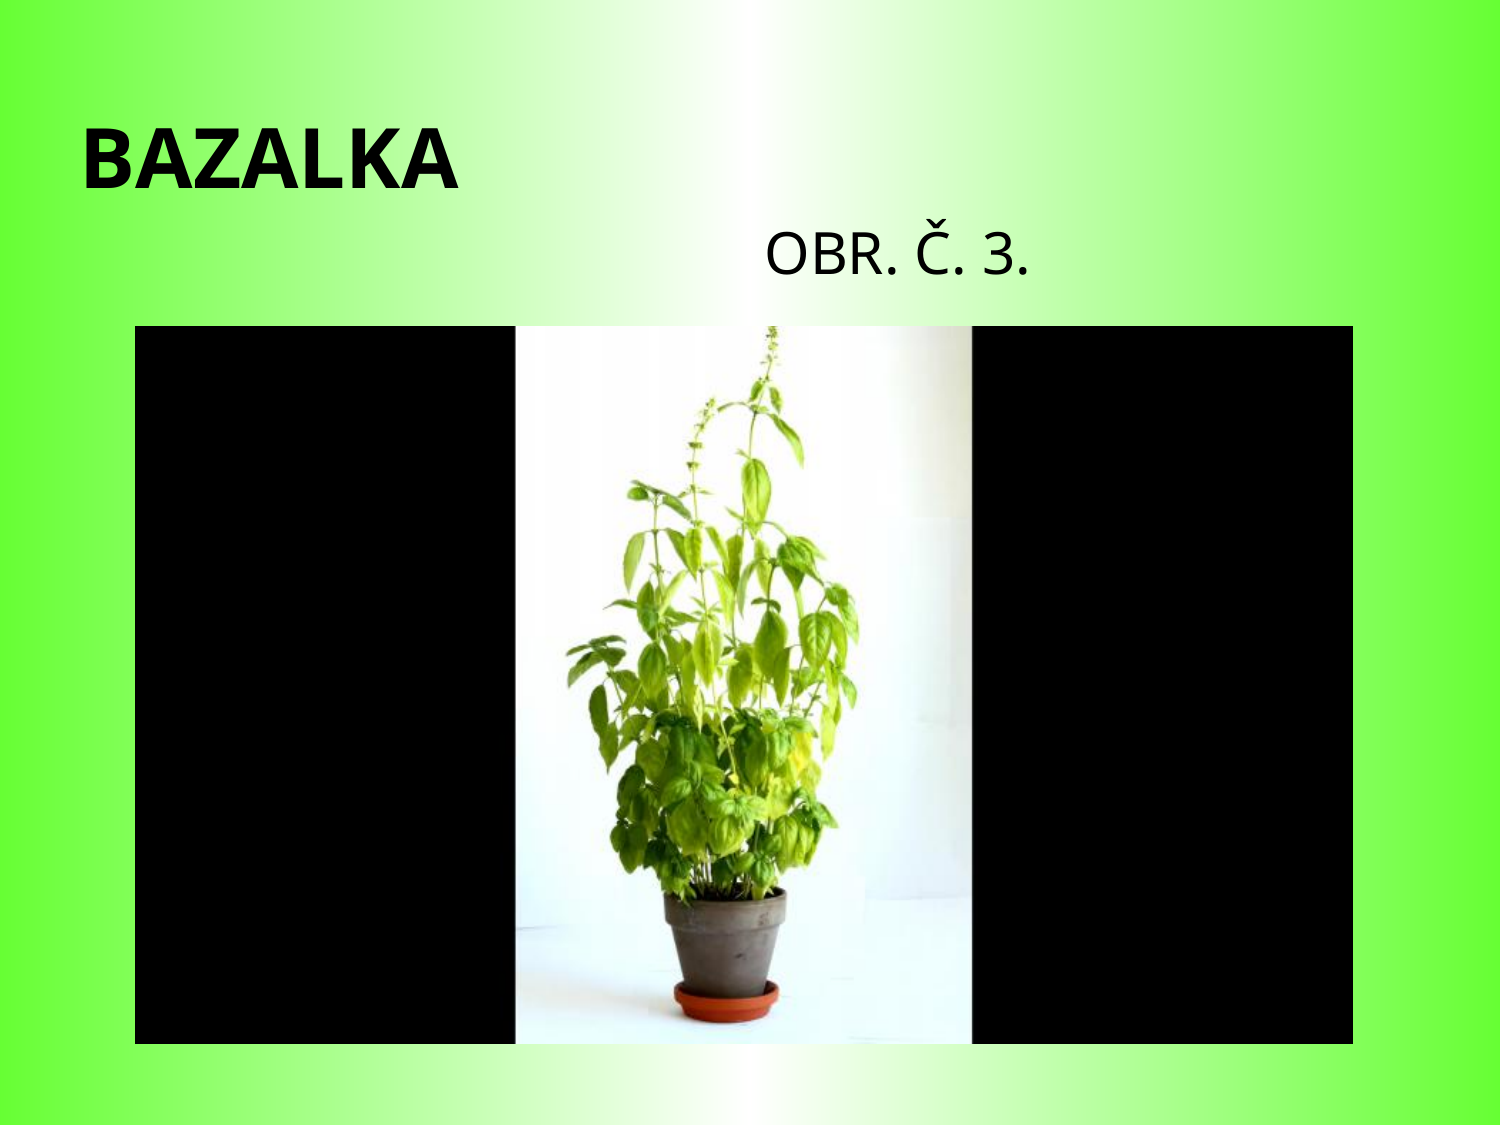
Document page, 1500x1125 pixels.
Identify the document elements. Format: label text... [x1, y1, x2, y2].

title BAZALKA [64, 42, 1415, 268]
picture [135, 326, 1353, 1044]
text_box OBR. Č. 3. [750, 208, 1353, 294]
